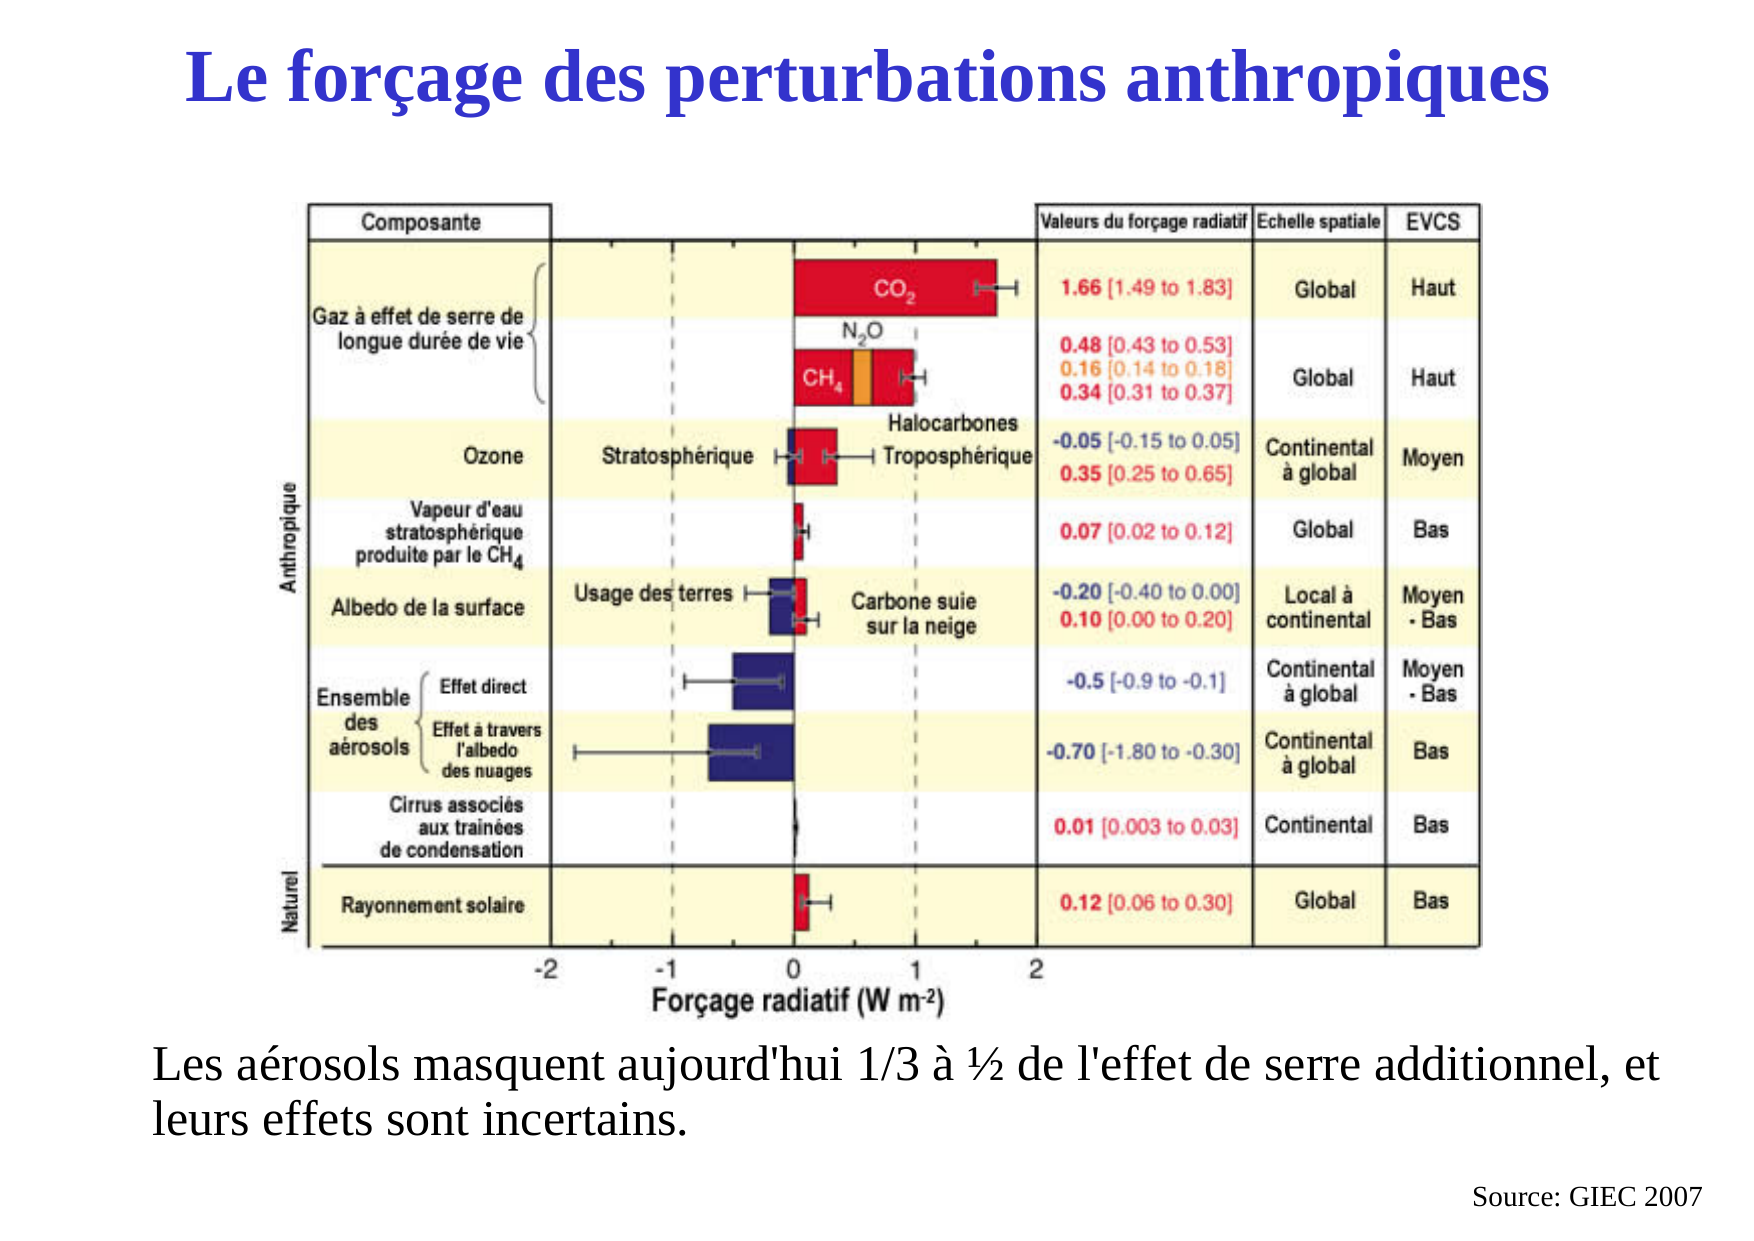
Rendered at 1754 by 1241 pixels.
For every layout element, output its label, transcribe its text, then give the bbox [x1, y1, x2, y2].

picture [276, 202, 1483, 1024]
text_box Source: GIEC 2007 [1219, 1174, 1719, 1221]
text_box Le forçage des perturbations anthropiques [114, 31, 1642, 125]
text_box Les aérosols masquent aujourd'hui 1/3 à ½ de l'effet de serre additionnel, et leurs effets sont incertains. [152, 1035, 1671, 1147]
